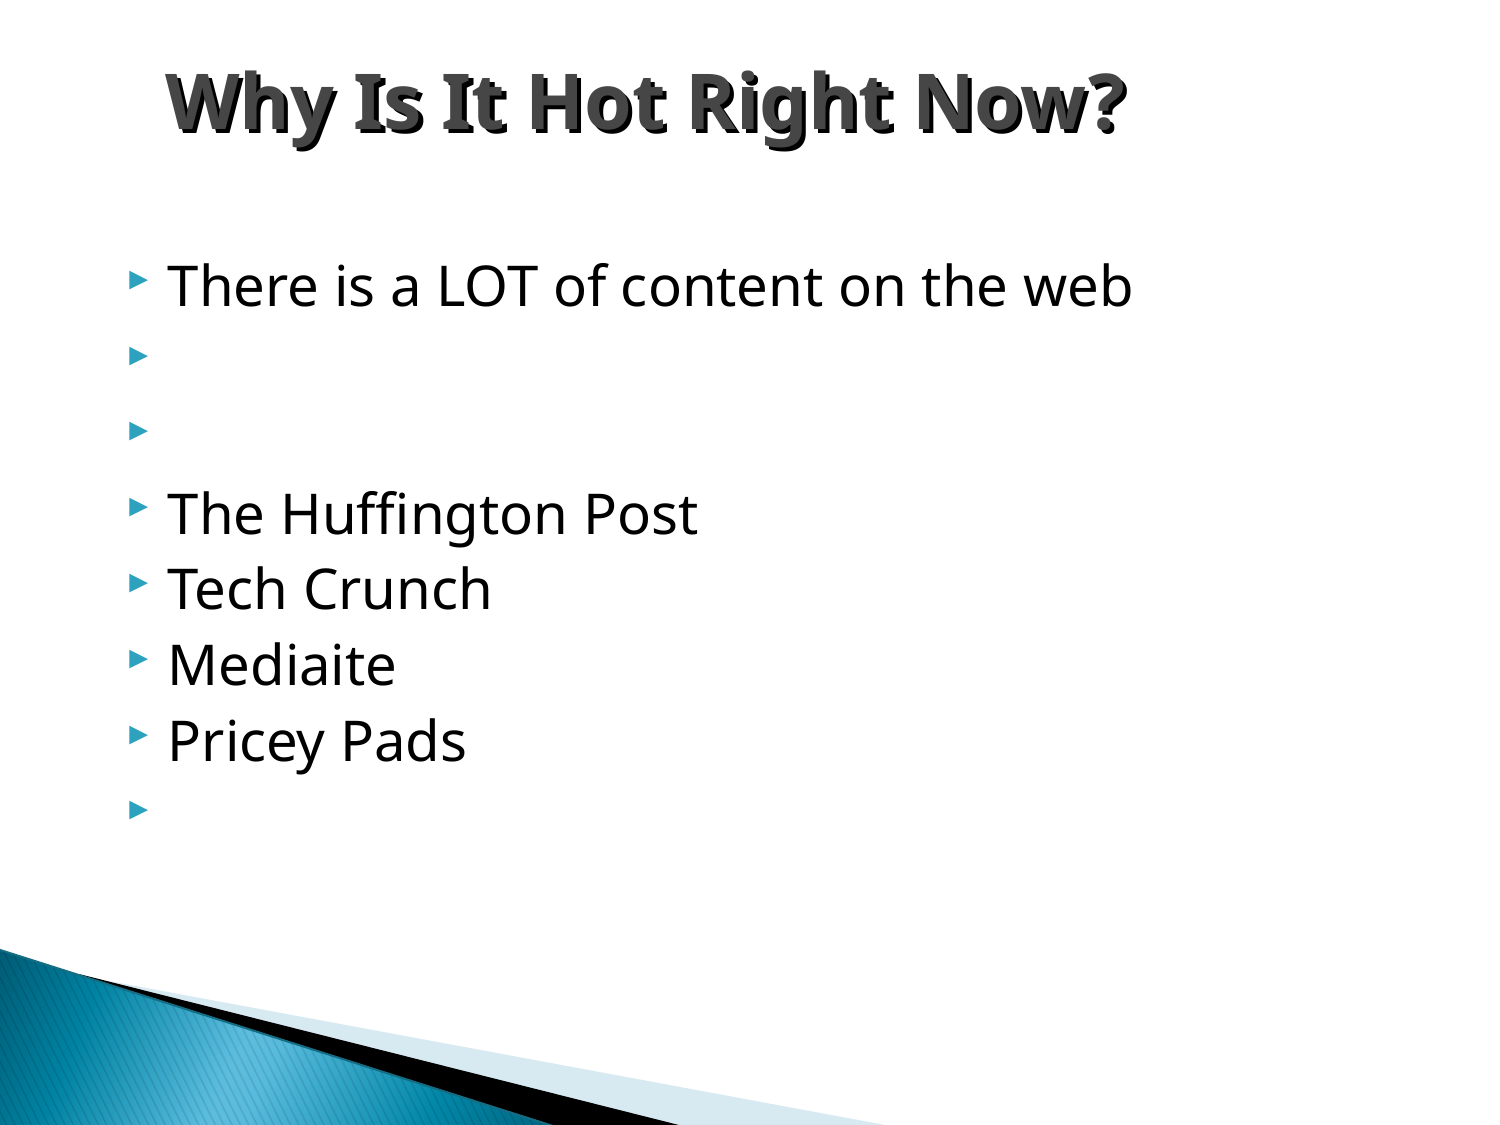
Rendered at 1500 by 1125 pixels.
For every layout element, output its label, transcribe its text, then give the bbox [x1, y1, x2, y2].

list There is a LOT of content on the web The Huffington Post Tech Crunch Mediaite Pricey Pads [75, 243, 1426, 986]
title Why Is It Hot Right Now? [75, 45, 1426, 233]
